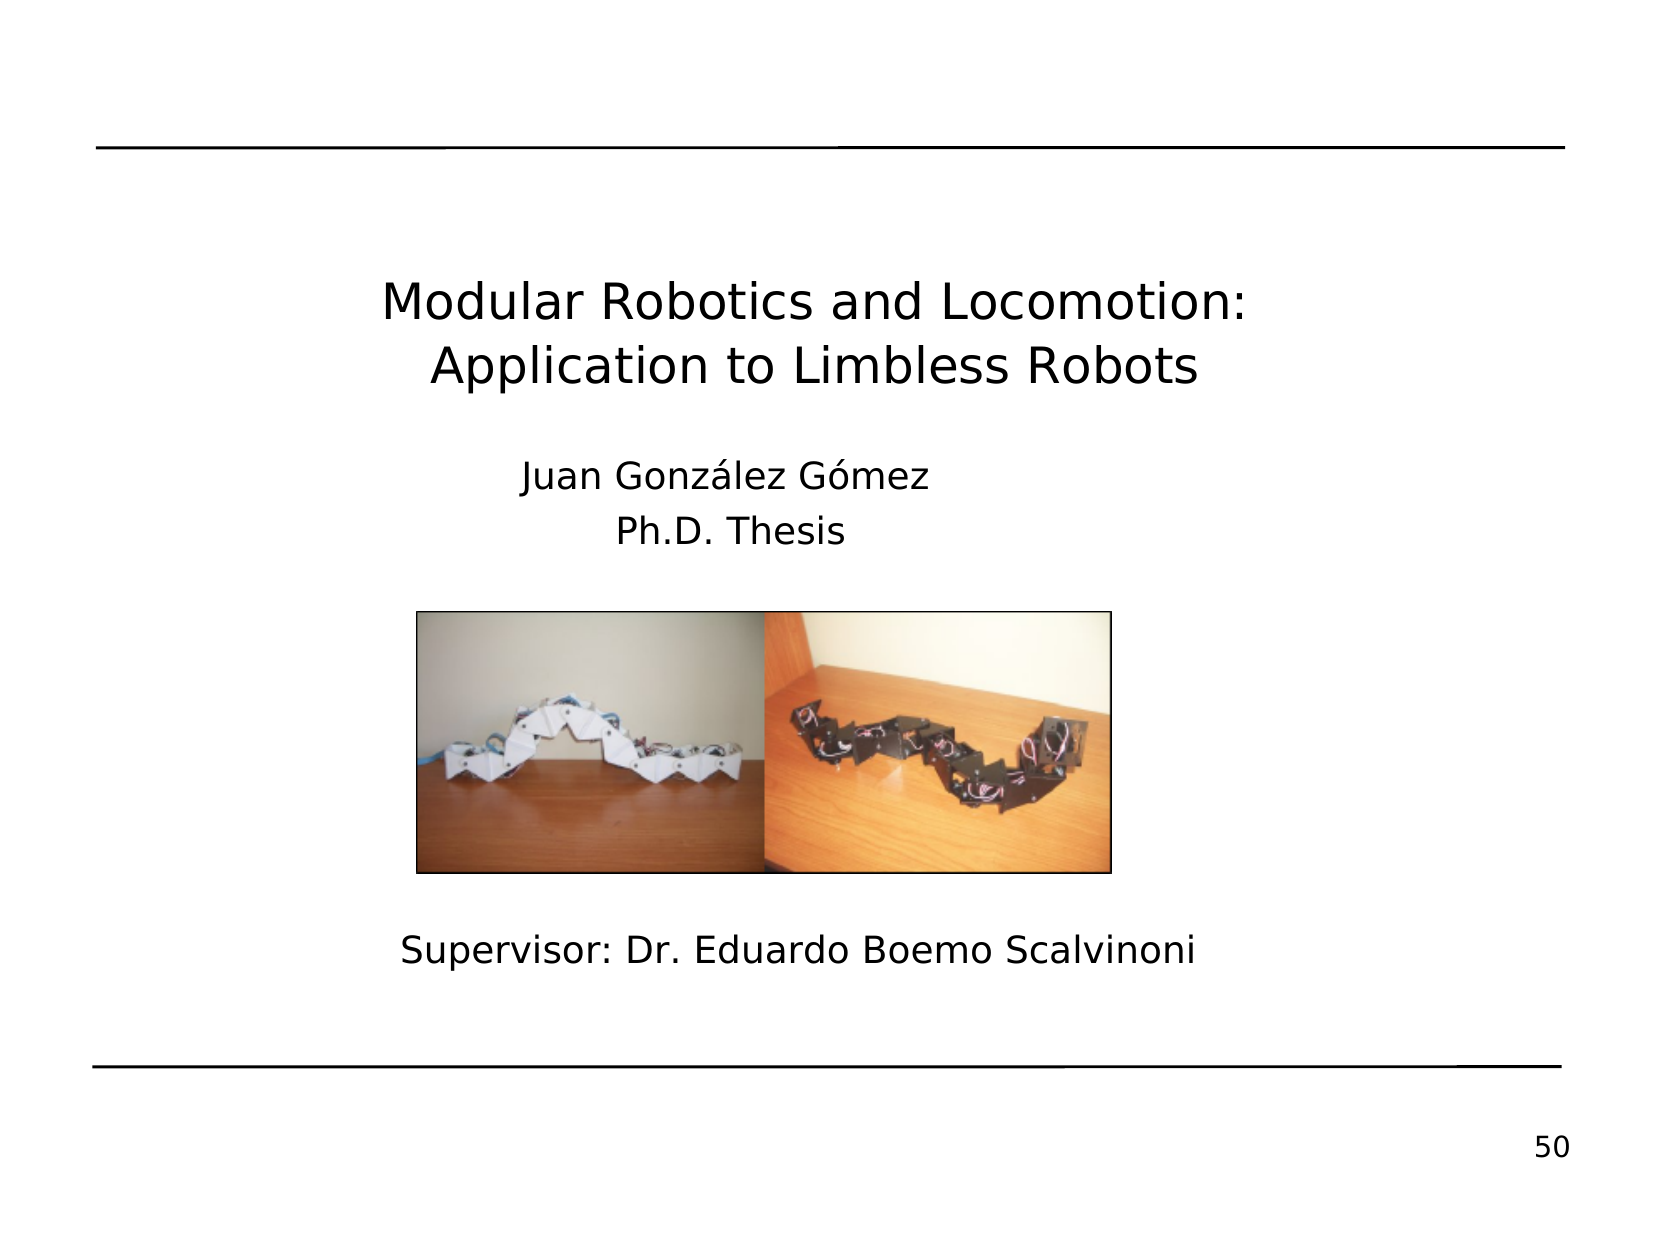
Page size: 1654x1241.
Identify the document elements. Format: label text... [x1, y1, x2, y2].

text_box Ph.D. Thesis [600, 502, 857, 561]
picture [416, 611, 1112, 874]
text_box Modular Robotics and Locomotion: Application to Limbless Robots [367, 265, 1246, 403]
text_box Juan González Gómez [506, 447, 936, 506]
text_box Supervisor: Dr. Eduardo Boemo Scalvinoni [385, 920, 1195, 980]
